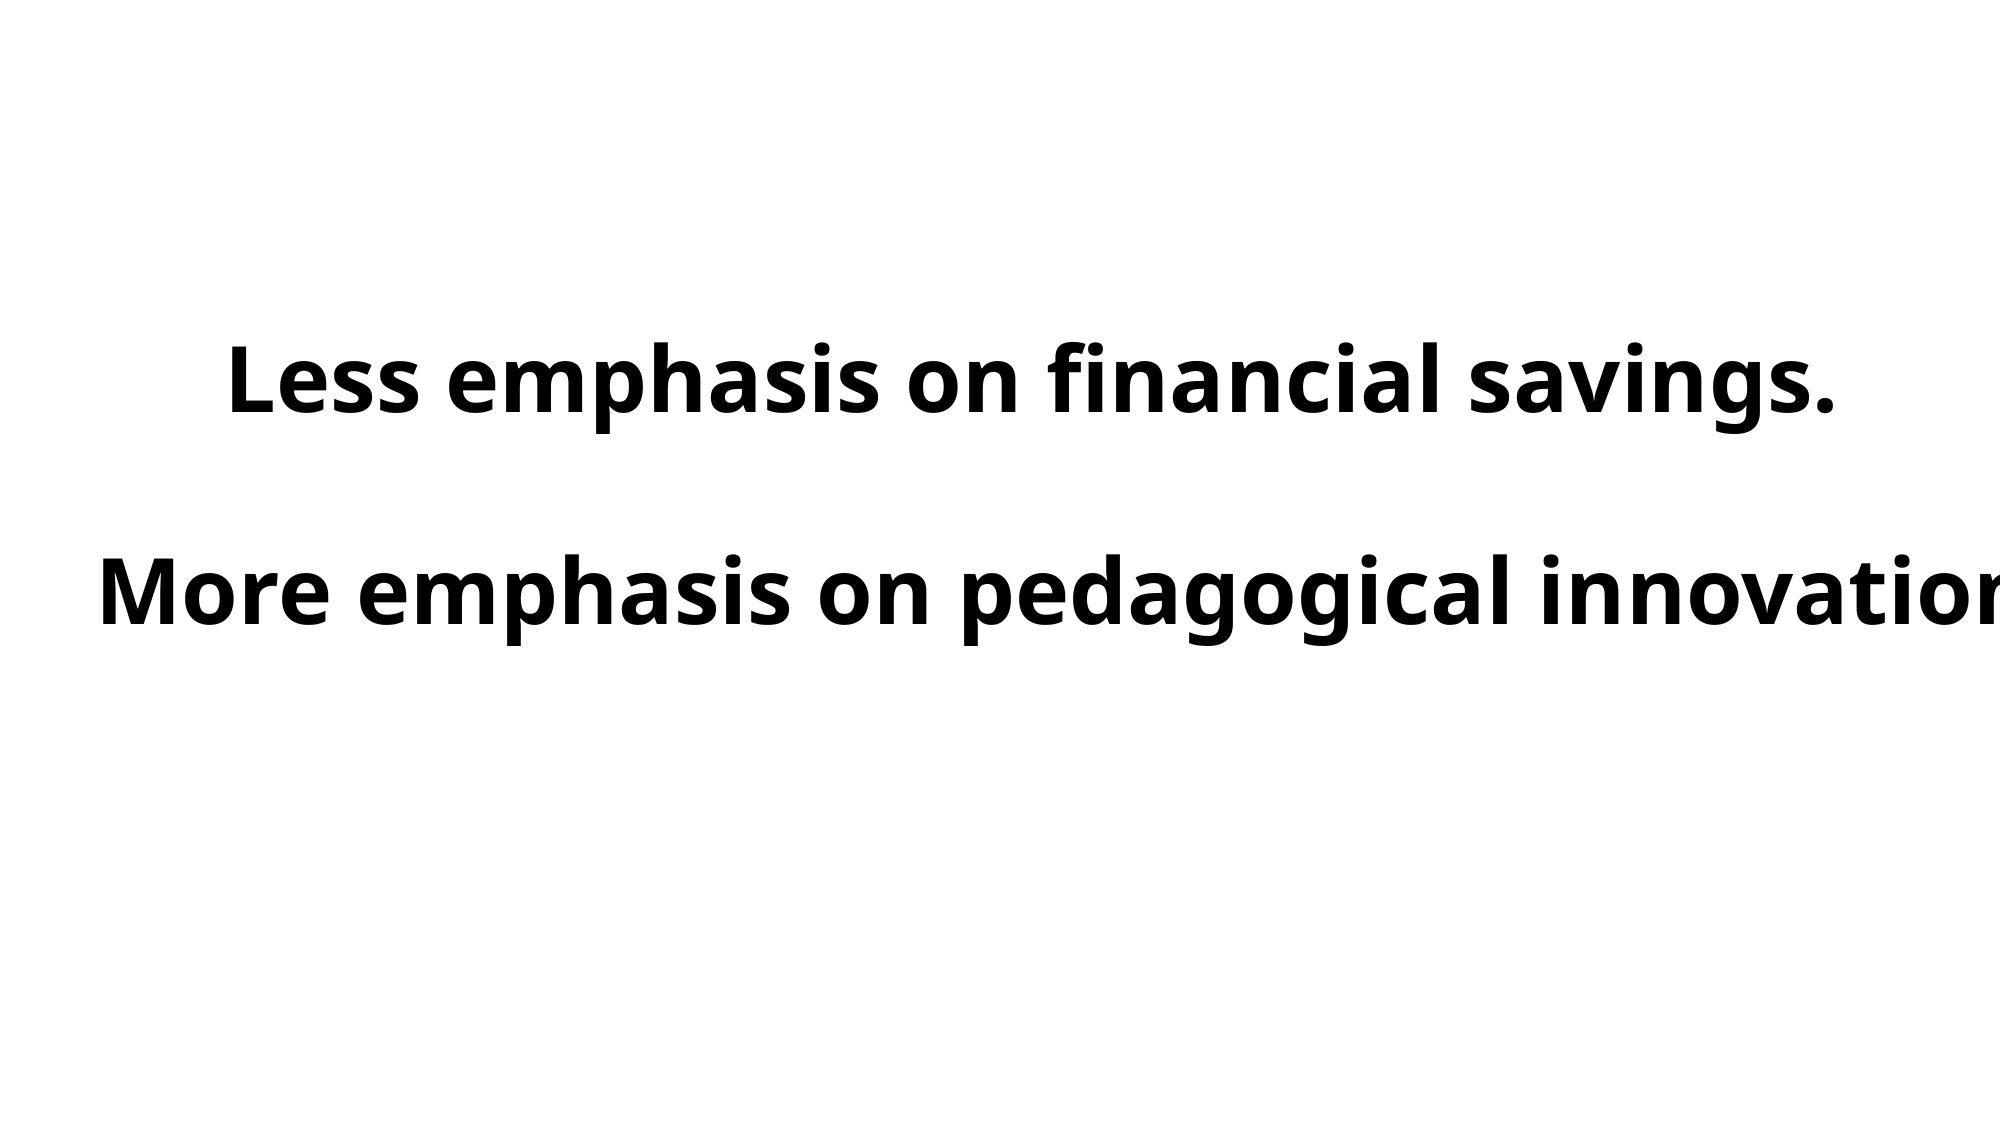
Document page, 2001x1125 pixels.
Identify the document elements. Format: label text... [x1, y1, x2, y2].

title Less emphasis on financial savings. [209, 305, 1935, 461]
text_box More emphasis on pedagogical innovation. [80, 525, 2000, 652]
